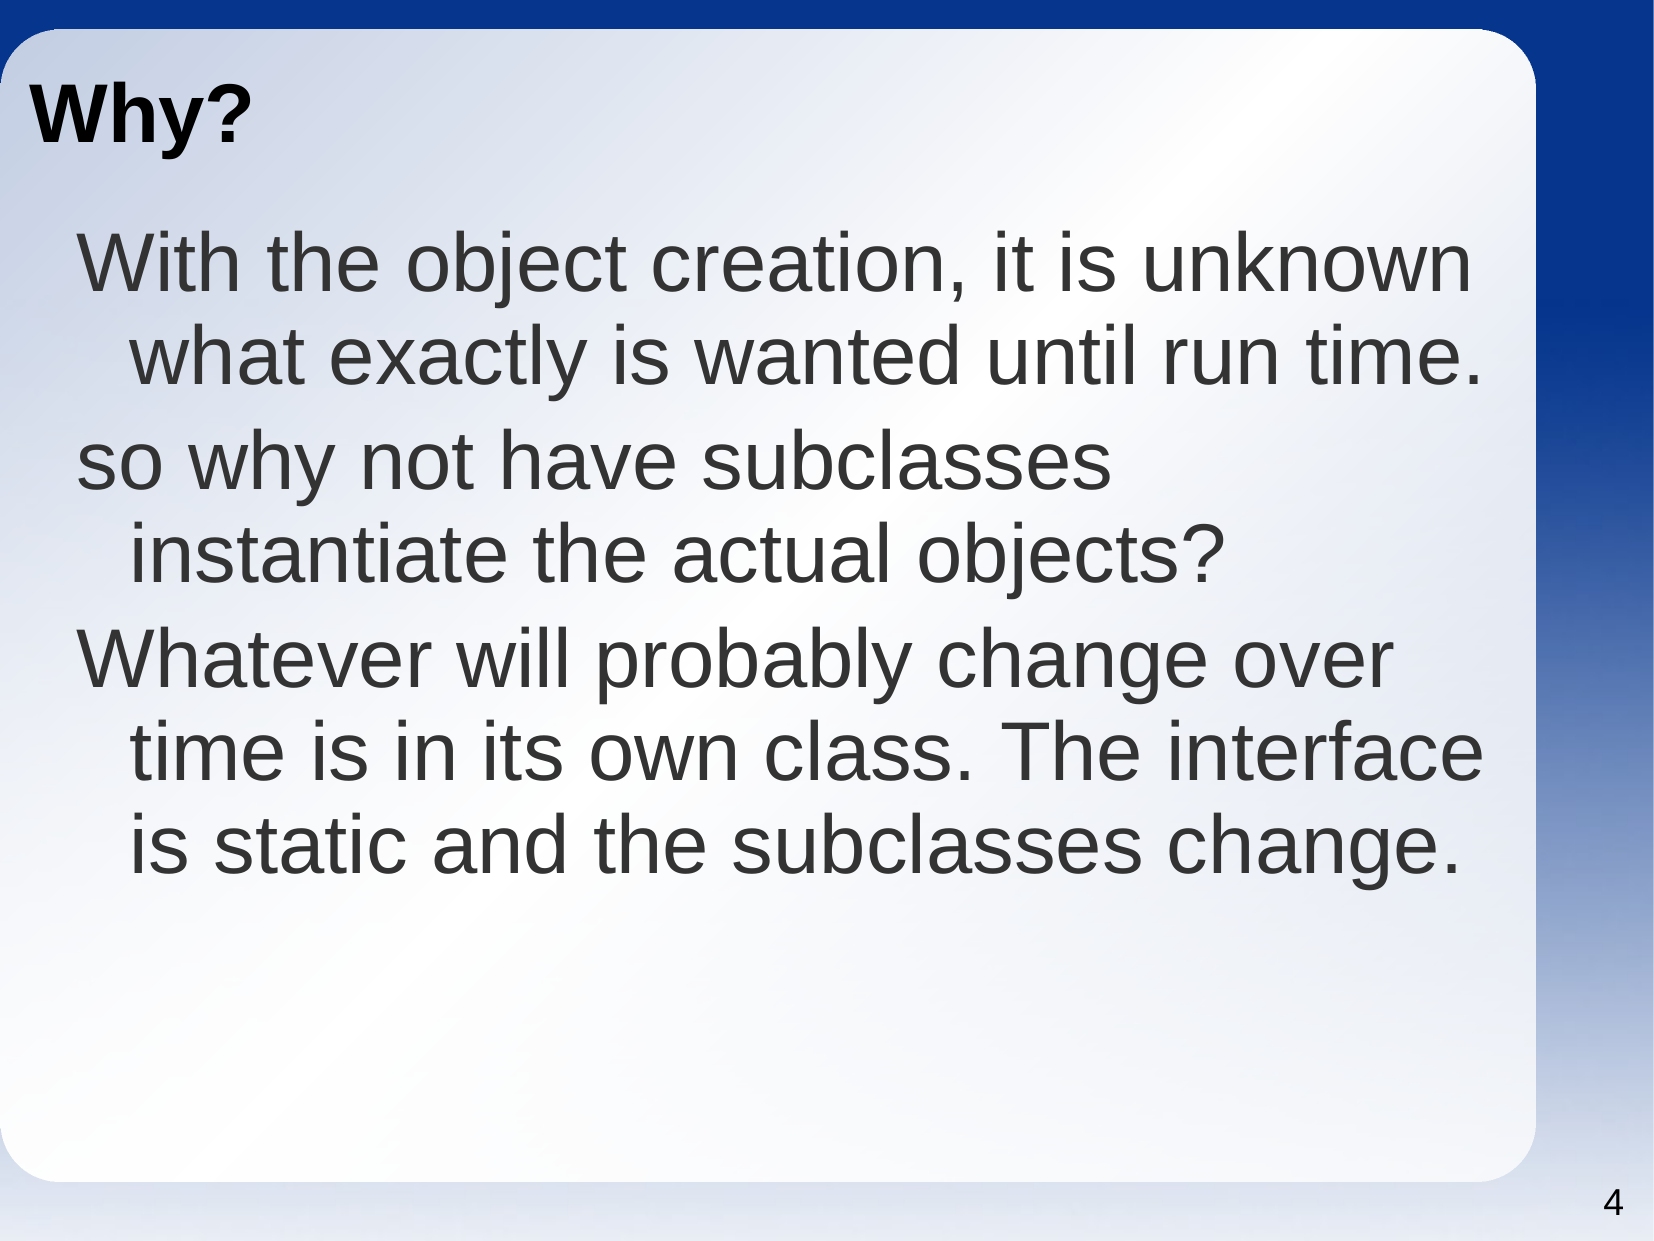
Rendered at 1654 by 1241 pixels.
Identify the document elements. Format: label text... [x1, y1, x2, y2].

title Why? [29, 56, 1506, 170]
list With the object creation, it is unknown what exactly is wanted until run time. so why not have subclasses instantiate the actual objects? Whatever will probably change over time is in its own class. The interface is static and the subclasses change. [59, 216, 1506, 1004]
picture [0, 0, 1654, 1241]
